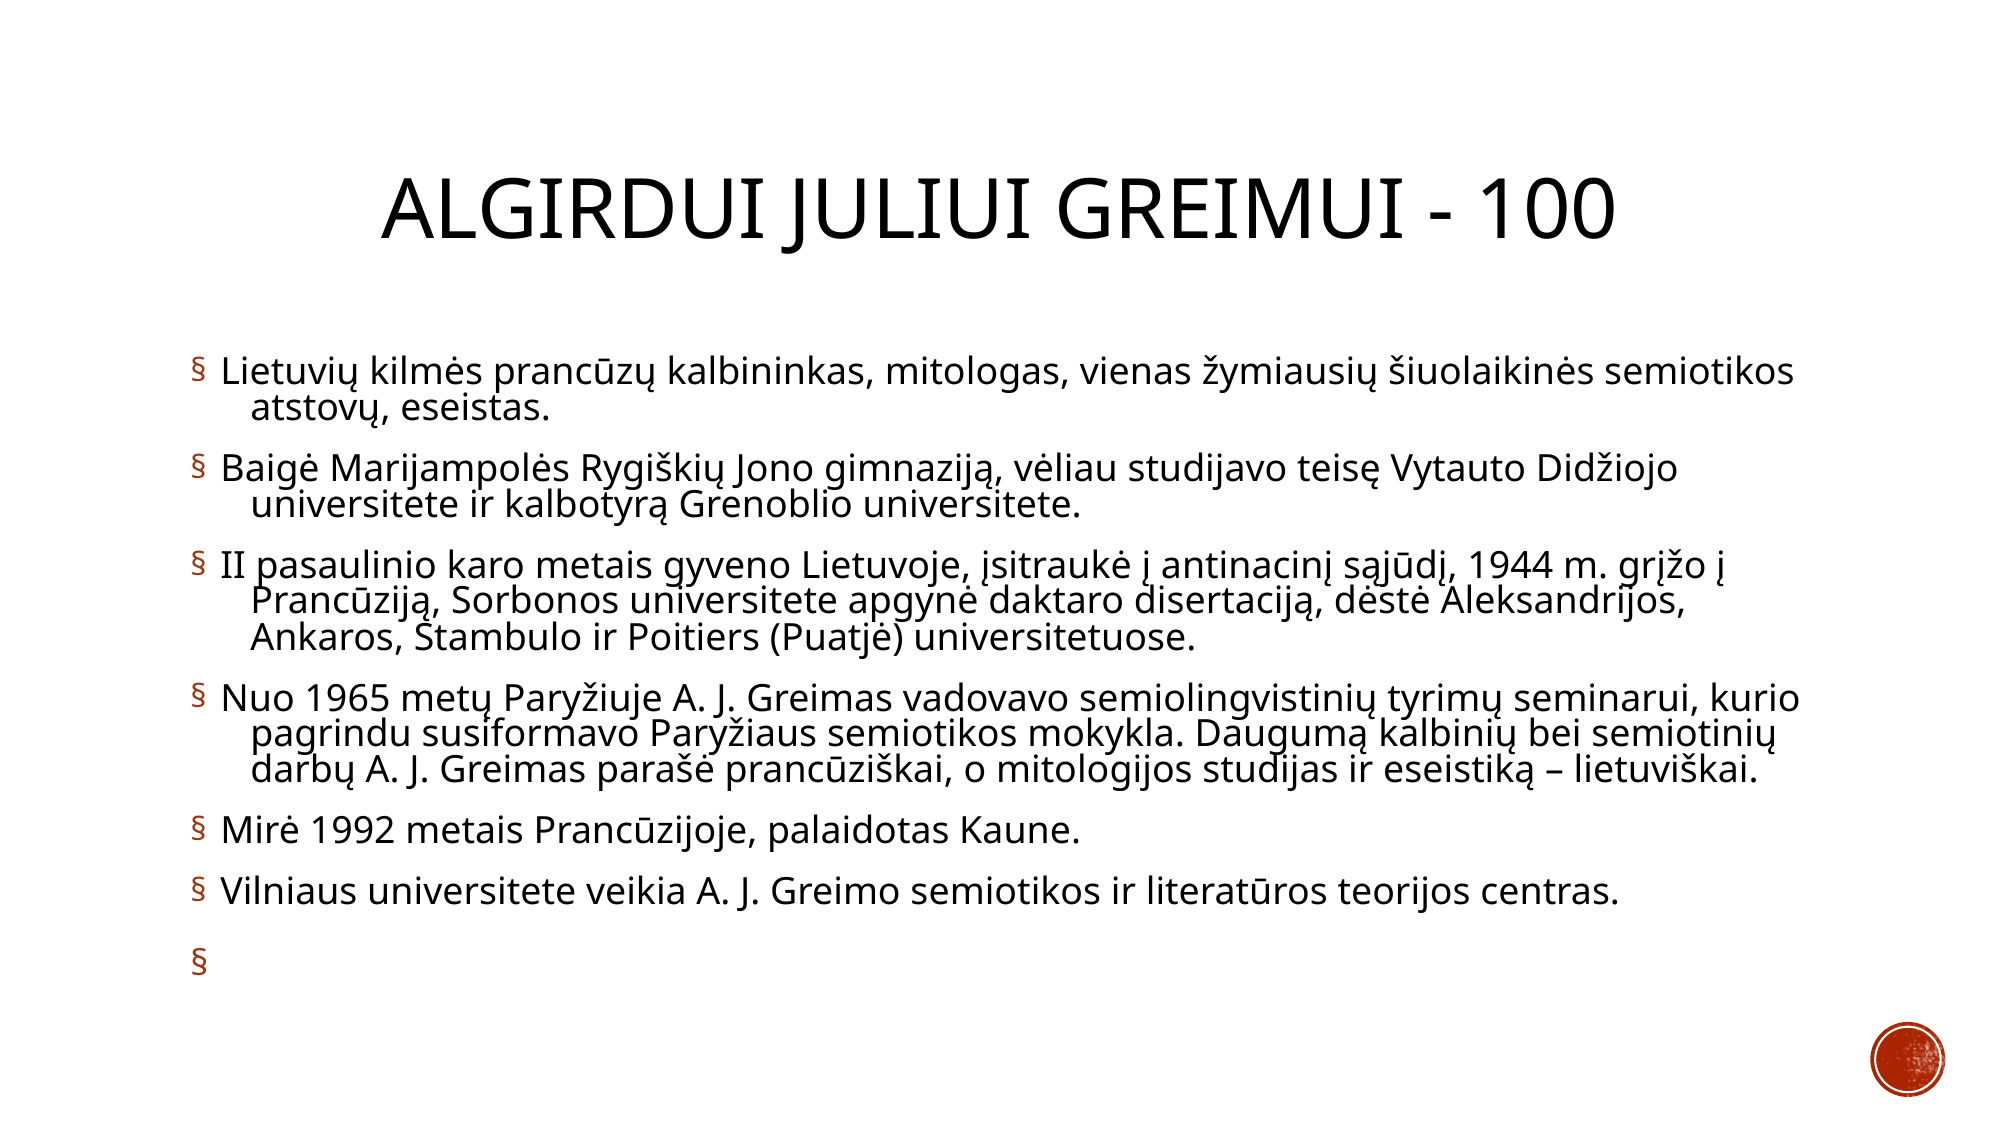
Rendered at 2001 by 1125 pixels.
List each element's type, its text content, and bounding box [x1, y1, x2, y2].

title AlgirdUI JuliuI GreimUI - 100 [175, 79, 1826, 344]
list Lietuvių kilmės prancūzų kalbininkas, mitologas, vienas žymiausių šiuolaikinės semiotikos atstovų, eseistas. Baigė Marijampolės Rygiškių Jono gimnaziją, vėliau studijavo teisę Vytauto Didžiojo universitete ir kalbotyrą Grenoblio universitete. II pasaulinio karo metais gyveno Lietuvoje, įsitraukė į antinacinį sąjūdį, 1944 m. grįžo į Prancūziją, Sorbonos universitete apgynė daktaro disertaciją, dėstė Aleksandrijos, Ankaros, Stambulo ir Poitiers (Puatjė) universitetuose. Nuo 1965 metų Paryžiuje A. J. Greimas vadovavo semiolingvistinių tyrimų seminarui, kurio pagrindu susiformavo Paryžiaus semiotikos mokykla. Daugumą kalbinių bei semiotinių darbų A. J. Greimas parašė prancūziškai, o mitologijos studijas ir eseistiką – lietuviškai. Mirė 1992 metais Prancūzijoje, palaidotas Kaune. Vilniaus universitete veikia A. J. Greimo semiotikos ir literatūros teorijos centras. [175, 348, 1826, 1013]
